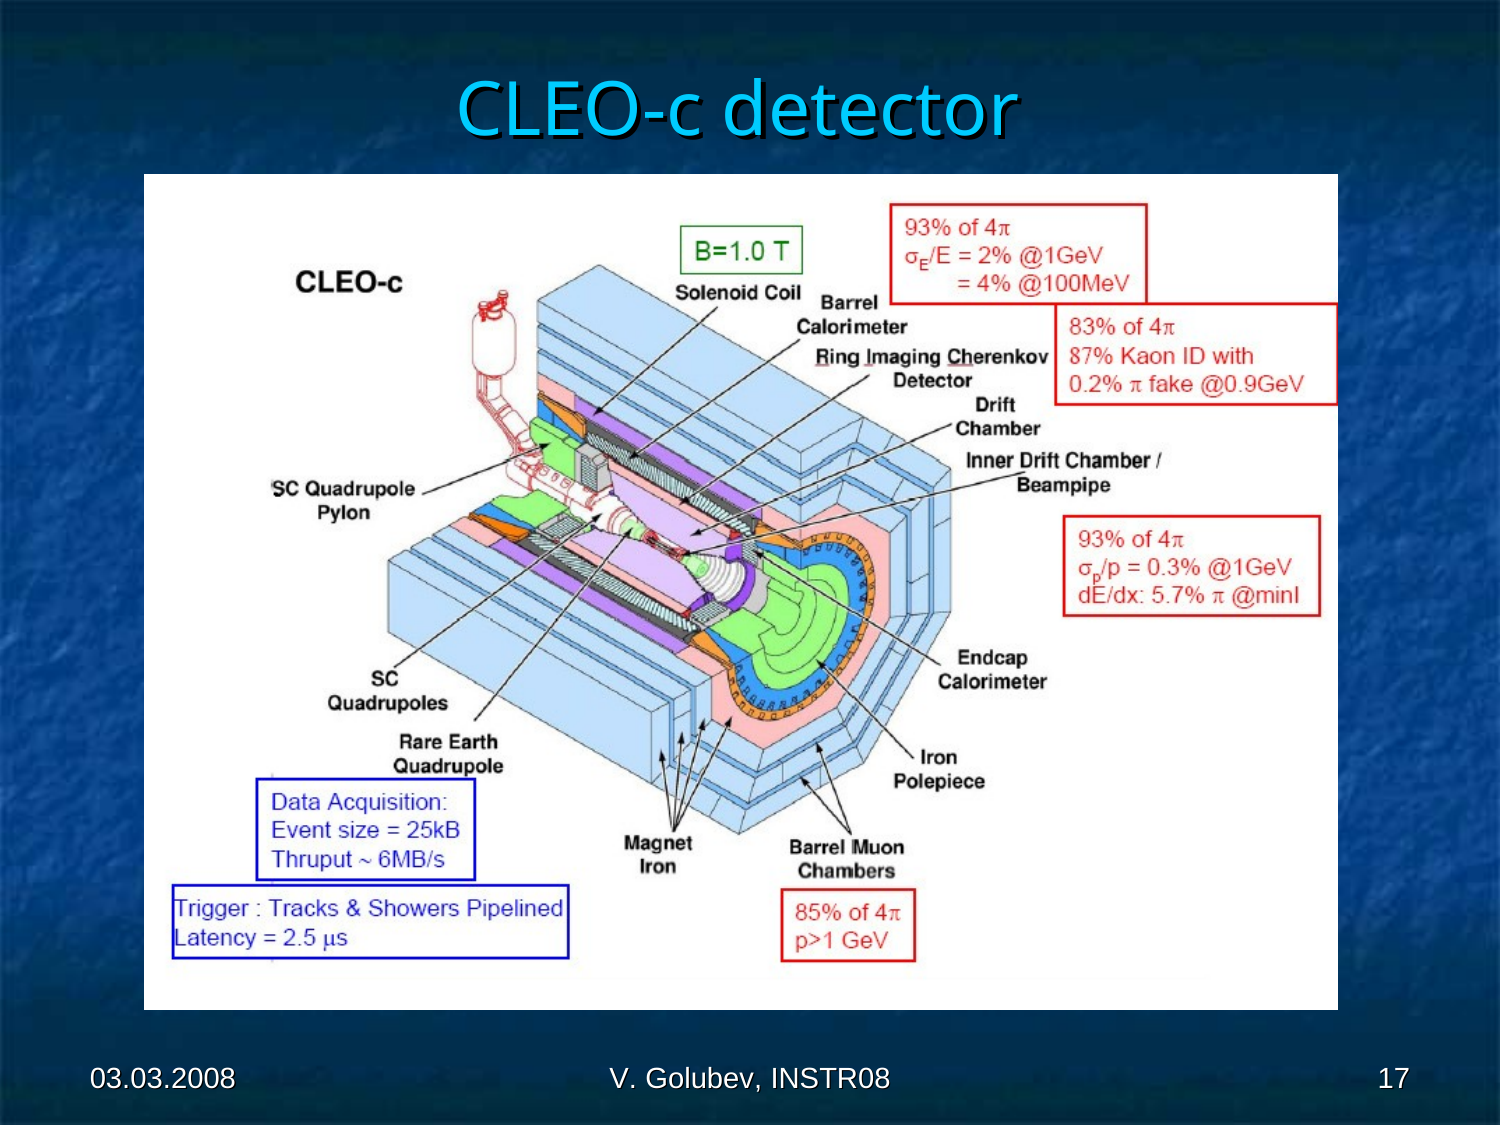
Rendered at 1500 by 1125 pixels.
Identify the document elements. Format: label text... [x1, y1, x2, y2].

picture [135, 1071, 142, 1086]
picture [713, 1075, 718, 1086]
picture [863, 1071, 870, 1086]
picture [95, 1071, 101, 1086]
picture [192, 1071, 199, 1086]
title CLEO-c detector [62, 37, 1413, 176]
picture [843, 1071, 852, 1078]
picture [784, 1074, 789, 1083]
picture [225, 1079, 231, 1086]
picture [673, 1075, 680, 1086]
picture [0, 0, 1500, 1125]
picture [208, 1071, 215, 1086]
